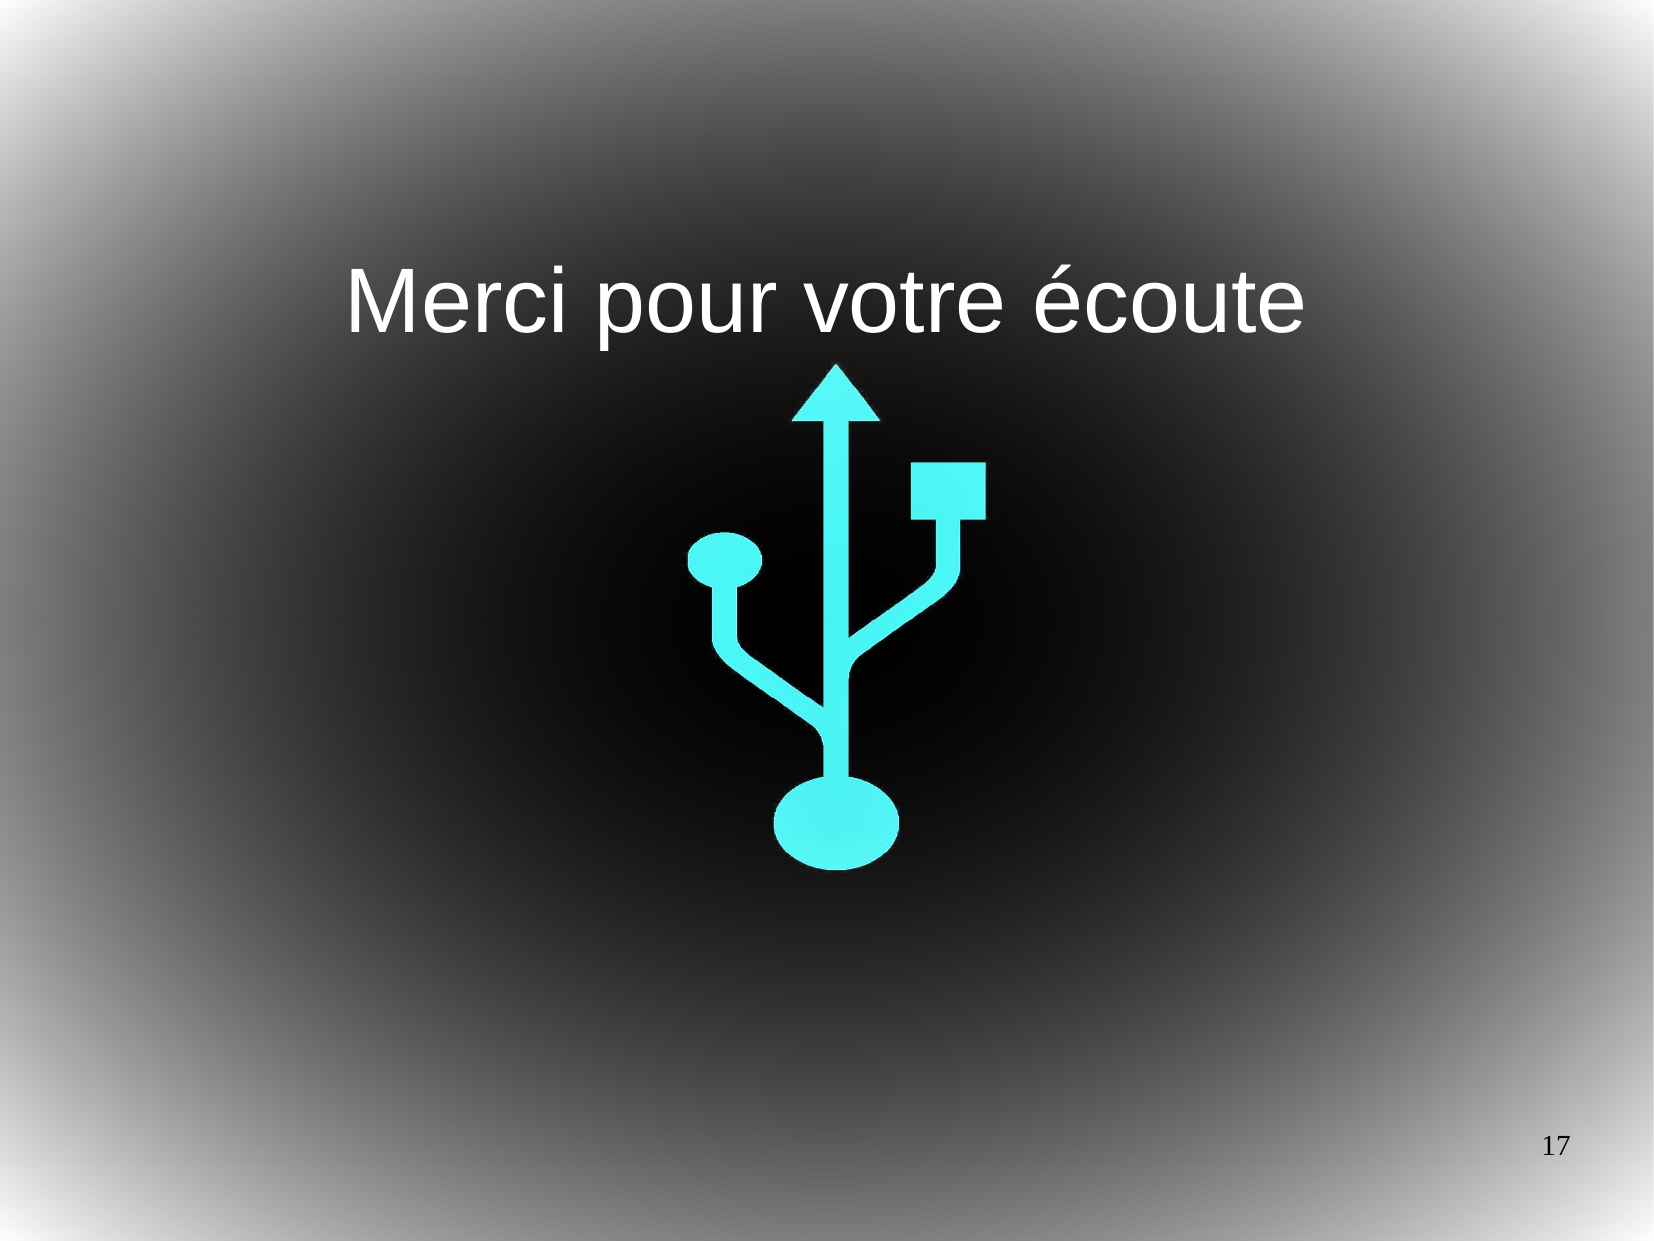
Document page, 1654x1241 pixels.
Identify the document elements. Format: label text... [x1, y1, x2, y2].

title Merci pour votre écoute [82, 197, 1571, 405]
picture [0, 0, 1654, 1241]
